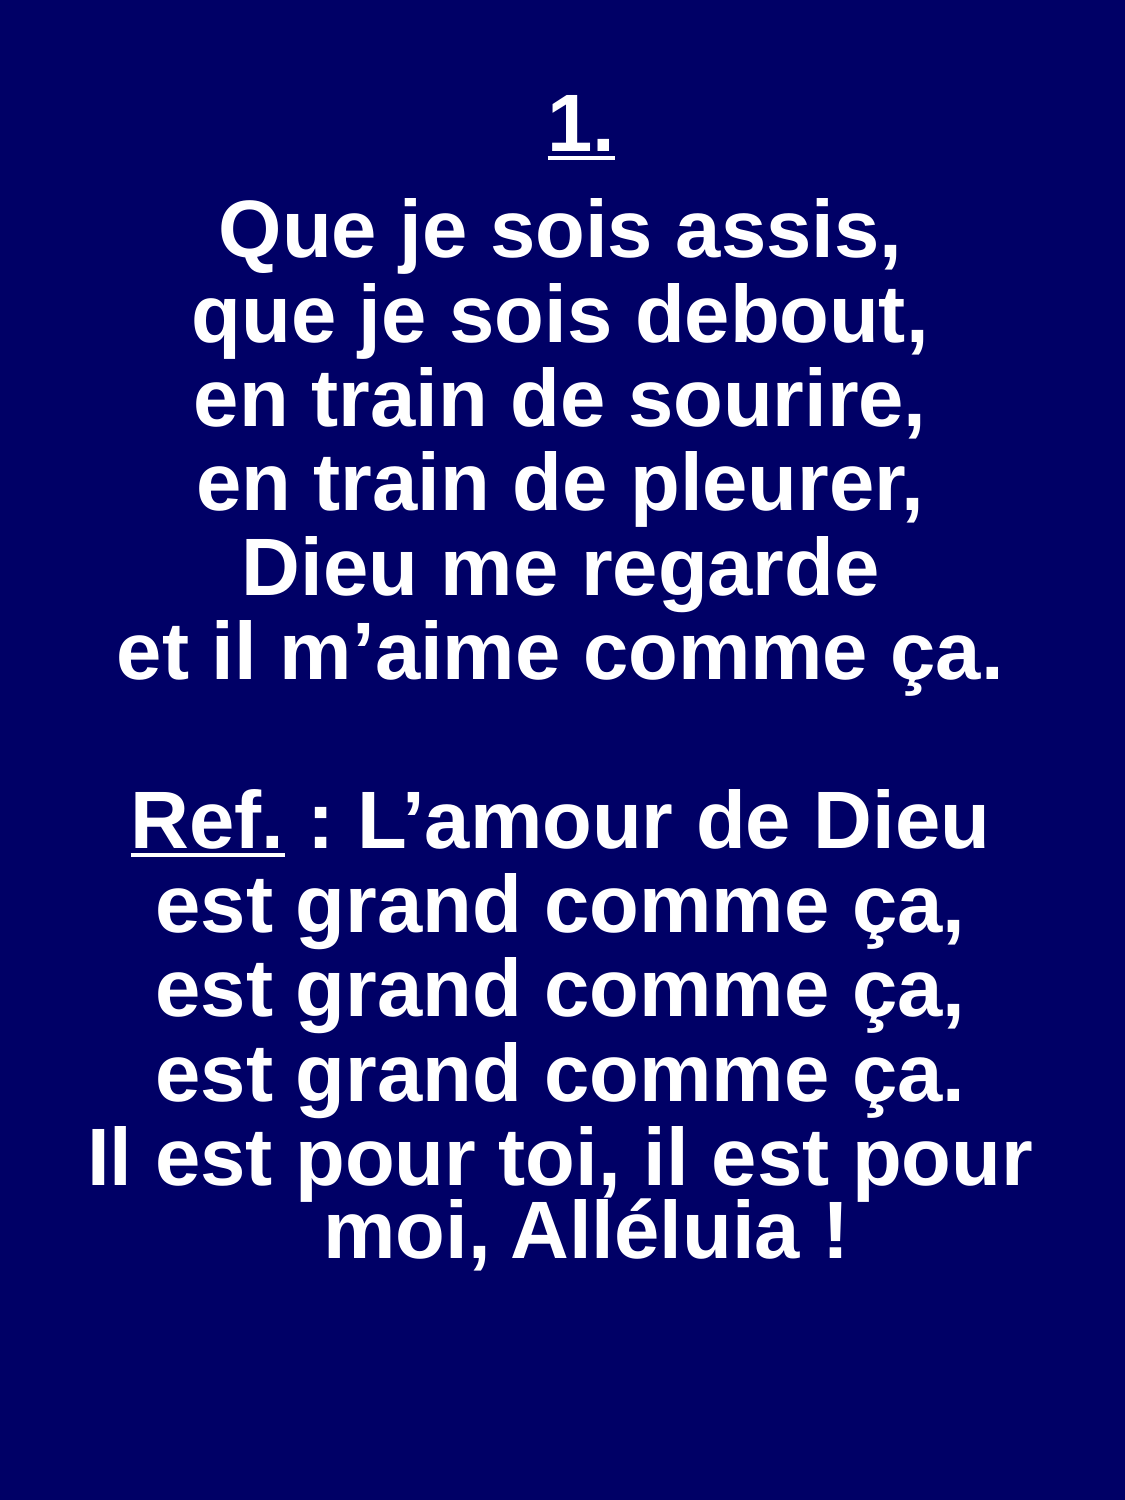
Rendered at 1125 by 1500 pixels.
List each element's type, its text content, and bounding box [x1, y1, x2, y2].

text_box 1. Que je sois assis, que je sois debout, en train de sourire, en train de pleurer, Dieu me regarde et il m’aime comme ça. Ref. : L’amour de Dieu est grand comme ça, est grand comme ça, est grand comme ça. Il est pour toi, il est pour moi, Alléluia ! [11, 35, 1111, 1441]
